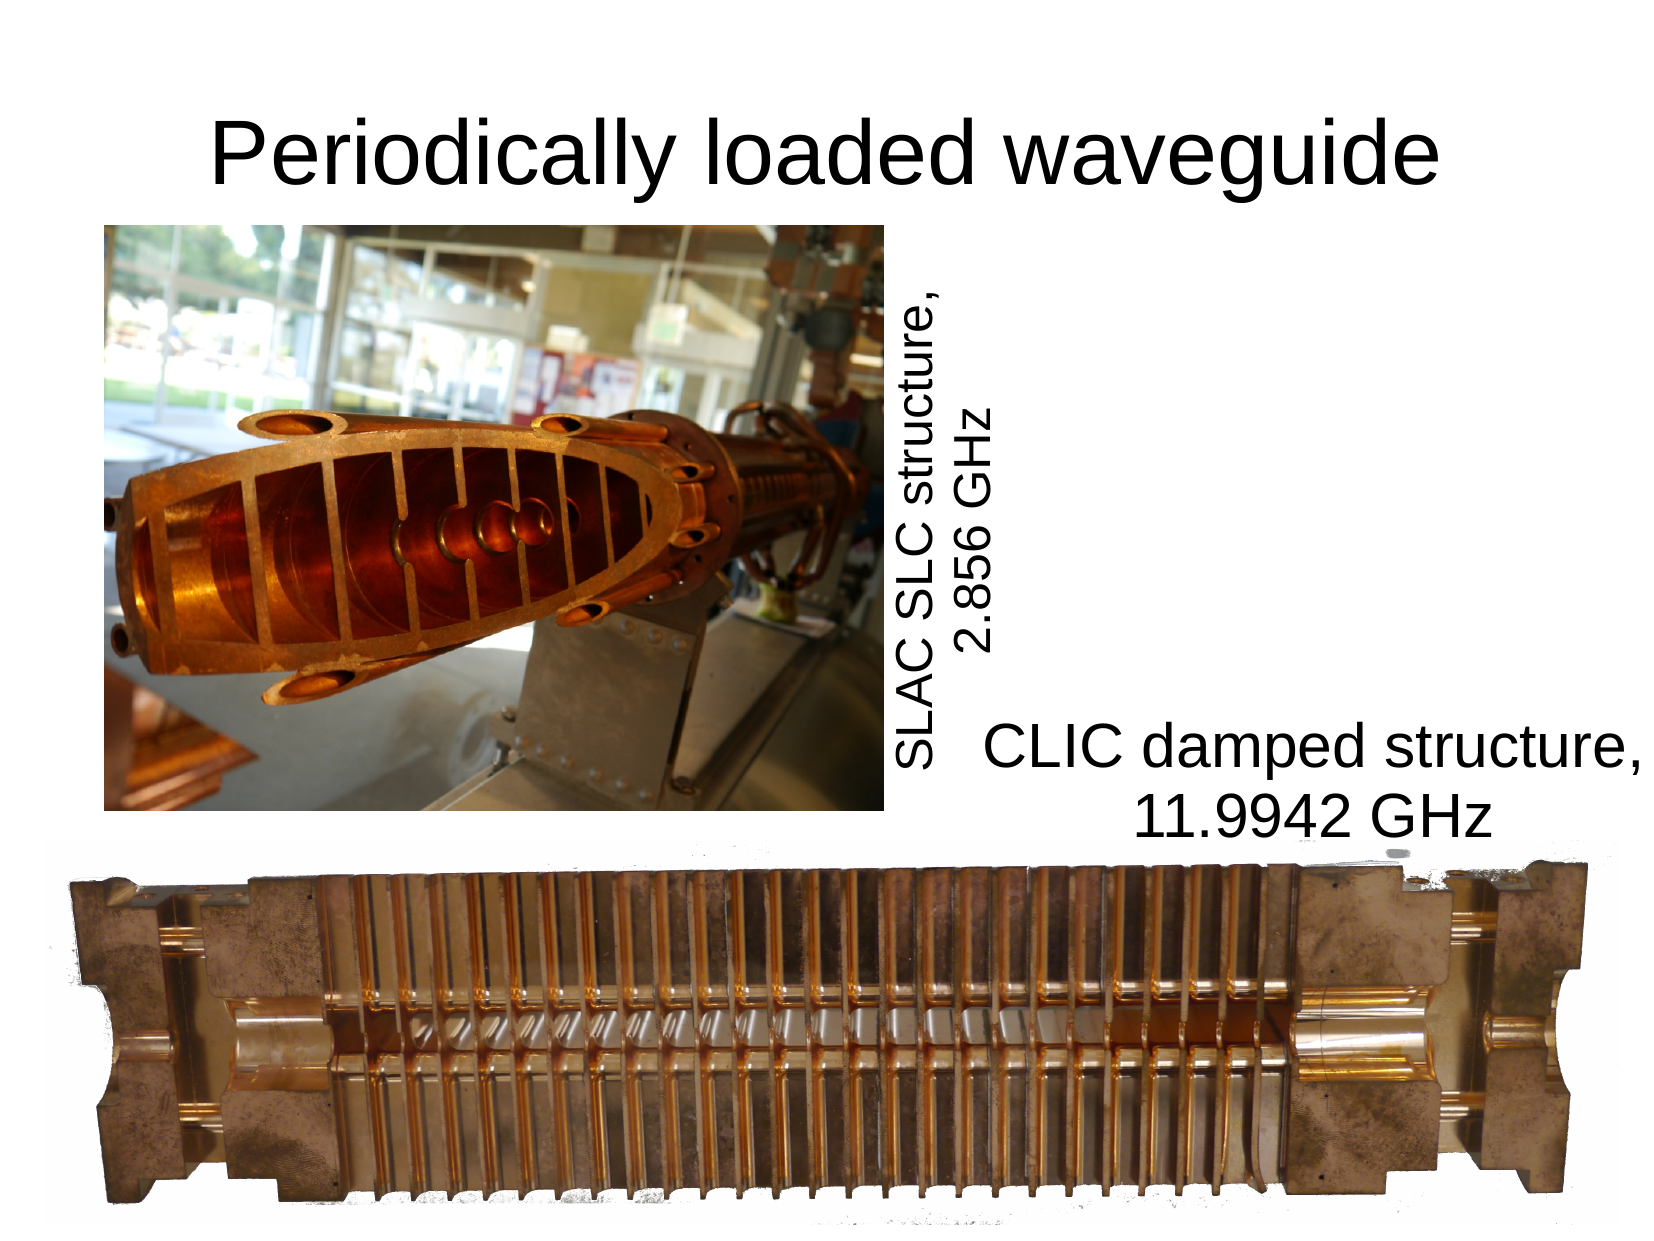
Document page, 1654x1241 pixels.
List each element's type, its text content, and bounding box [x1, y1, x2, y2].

picture [44, 840, 1620, 1225]
text_box CLIC damped structure, 11.9942 GHz [953, 704, 1653, 859]
text_box SLAC SLC structure, 2.856 GHz [878, 185, 1010, 877]
picture [104, 225, 878, 811]
title Periodically loaded waveguide [82, 49, 1571, 257]
